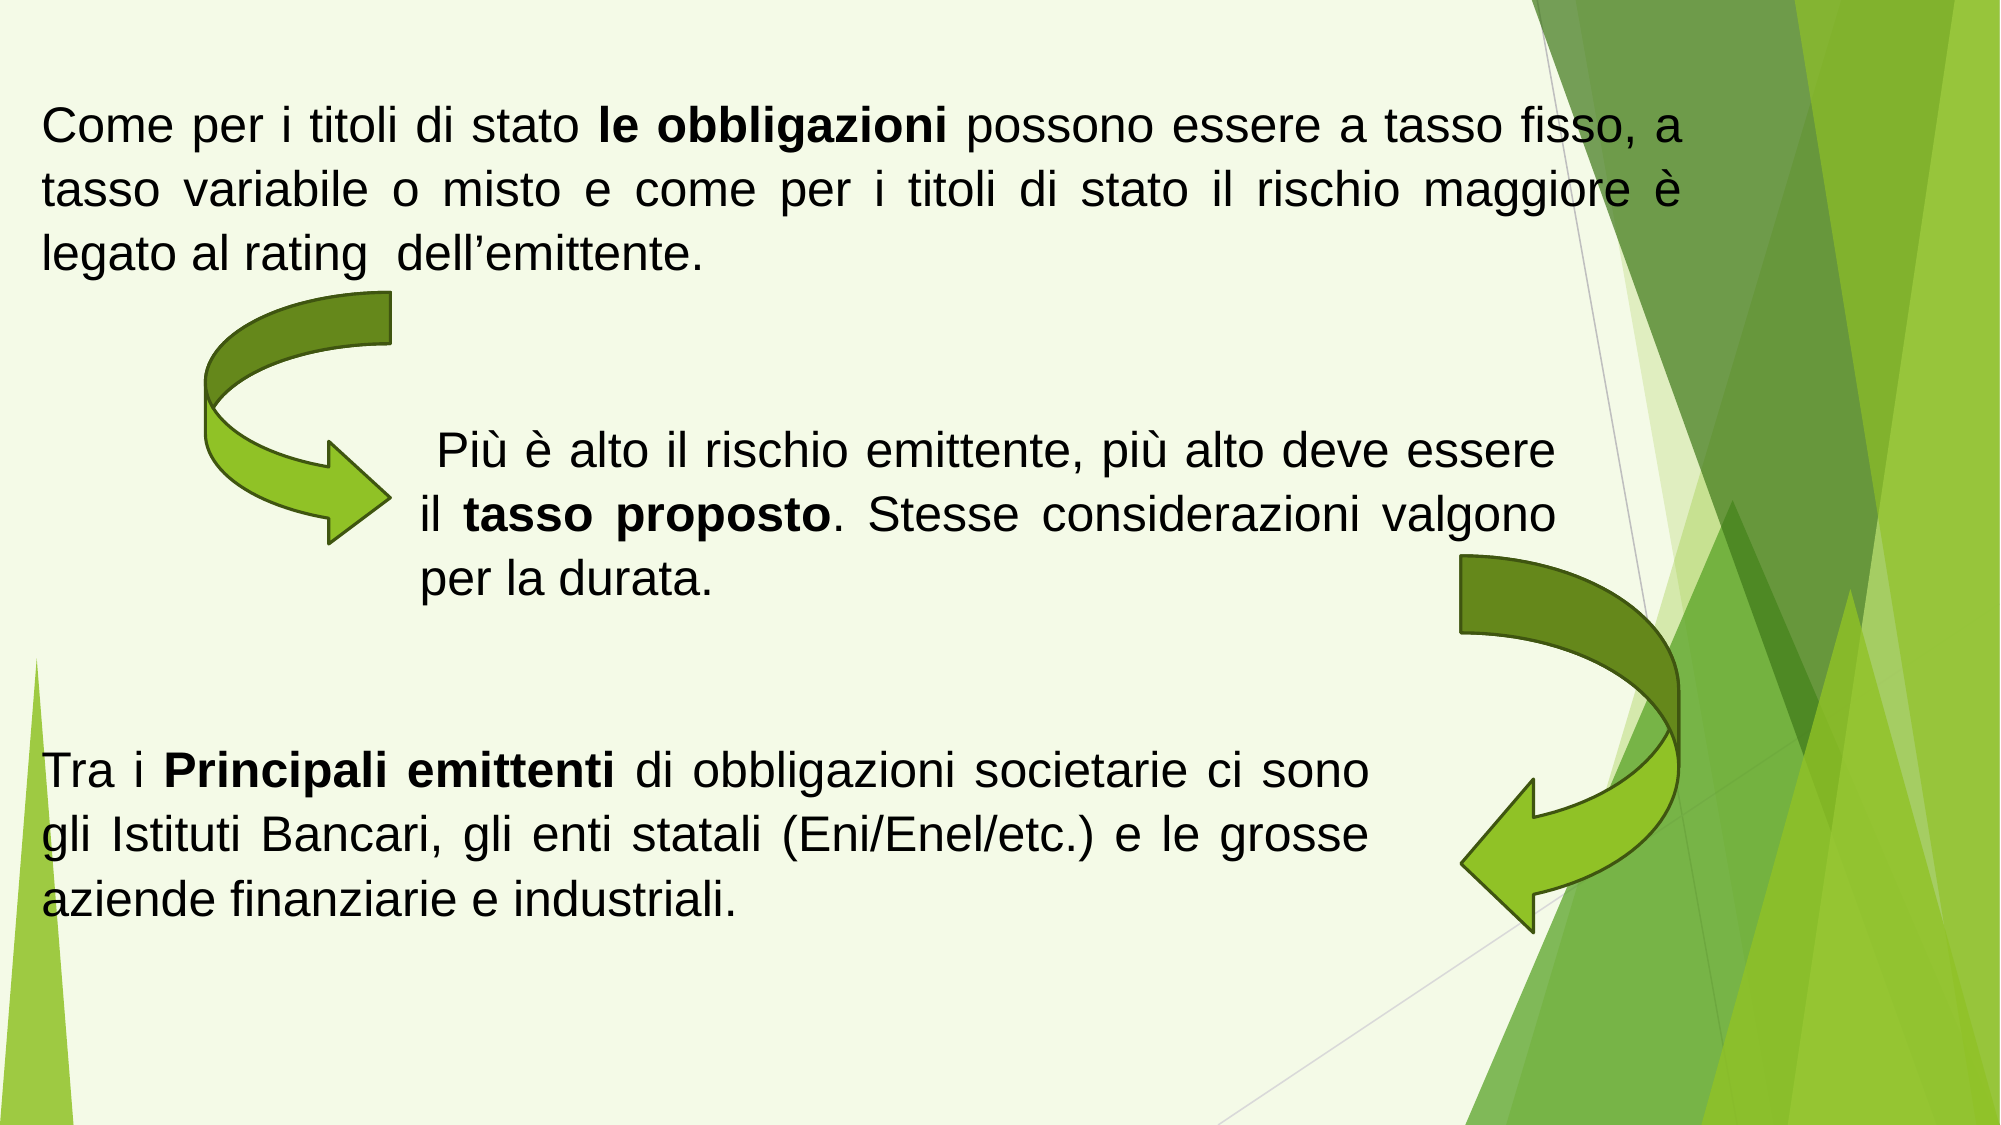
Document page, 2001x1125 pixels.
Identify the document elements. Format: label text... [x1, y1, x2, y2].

text_box Più è alto il rischio emittente, più alto deve essere il tasso proposto. Stesse considerazioni valgono per la durata. [404, 320, 1572, 687]
text_box [205, 292, 391, 544]
text_box [1460, 555, 1679, 933]
text_box Tra i Principali emittenti di obbligazioni societarie ci sono gli Istituti Bancari, gli enti statali (Eni/Enel/etc.) e le grosse aziende finanziarie e industriali. [26, 726, 1385, 934]
text_box Come per i titoli di stato le obbligazioni possono essere a tasso fisso, a tasso variabile o misto e come per i titoli di stato il rischio maggiore è legato al rating dell’emittente. [26, 80, 1698, 289]
